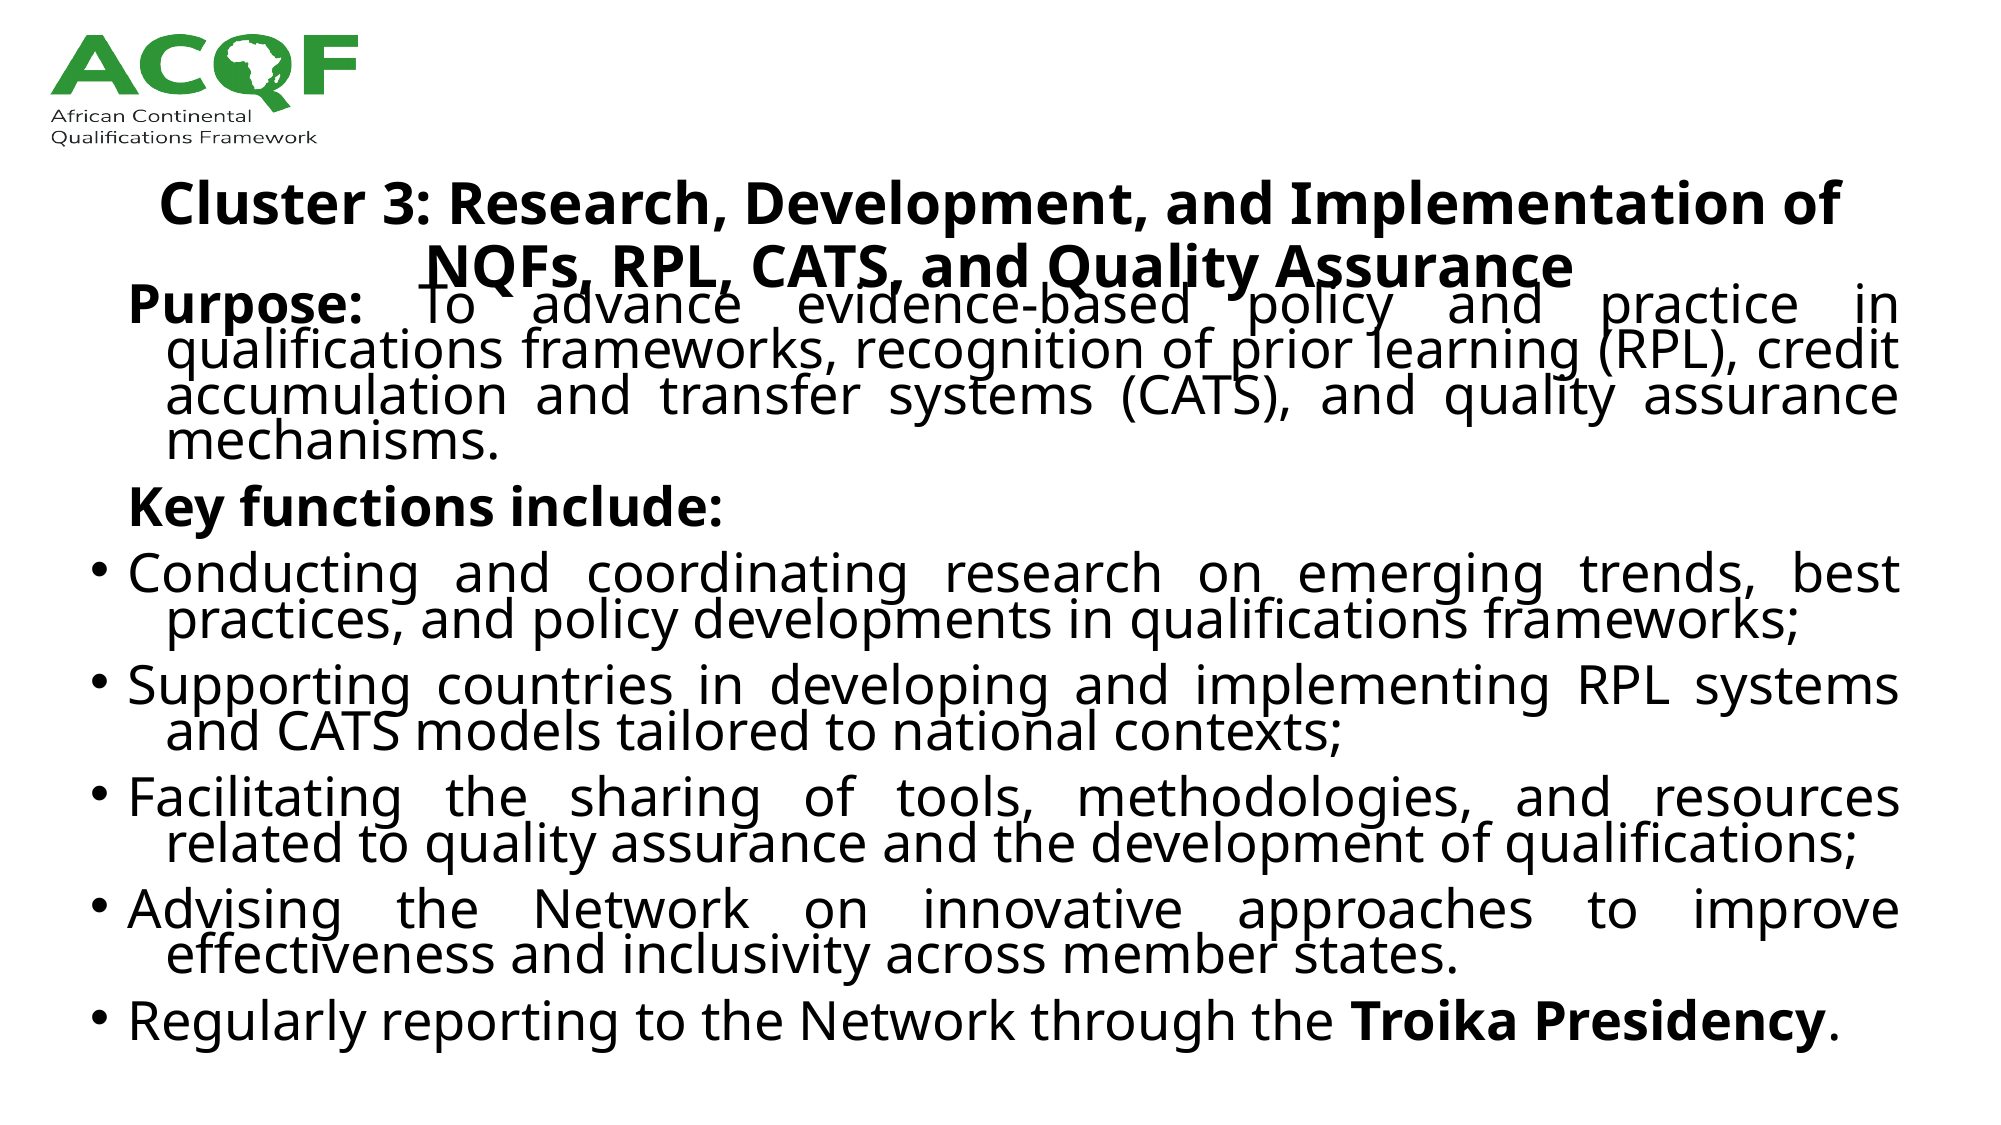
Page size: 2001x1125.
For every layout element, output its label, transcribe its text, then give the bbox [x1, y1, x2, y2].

title Cluster 3: Research, Development, and Implementation of NQFs, RPL, CATS, and Quality Assurance [137, 167, 1863, 259]
list Purpose: To advance evidence-based policy and practice in qualifications frameworks, recognition of prior learning (RPL), credit accumulation and transfer systems (CATS), and quality assurance mechanisms. Key functions include: Conducting and coordinating research on emerging trends, best practices, and policy developments in qualifications frameworks; Supporting countries in developing and implementing RPL systems and CATS models tailored to national contexts; Facilitating the sharing of tools, methodologies, and resources related to quality assurance and the development of qualifications; Advising the Network on innovative approaches to improve effectiveness and inclusivity across member states. Regularly reporting to the Network through the Troika Presidency. [75, 279, 1918, 1091]
picture [50, 34, 358, 147]
